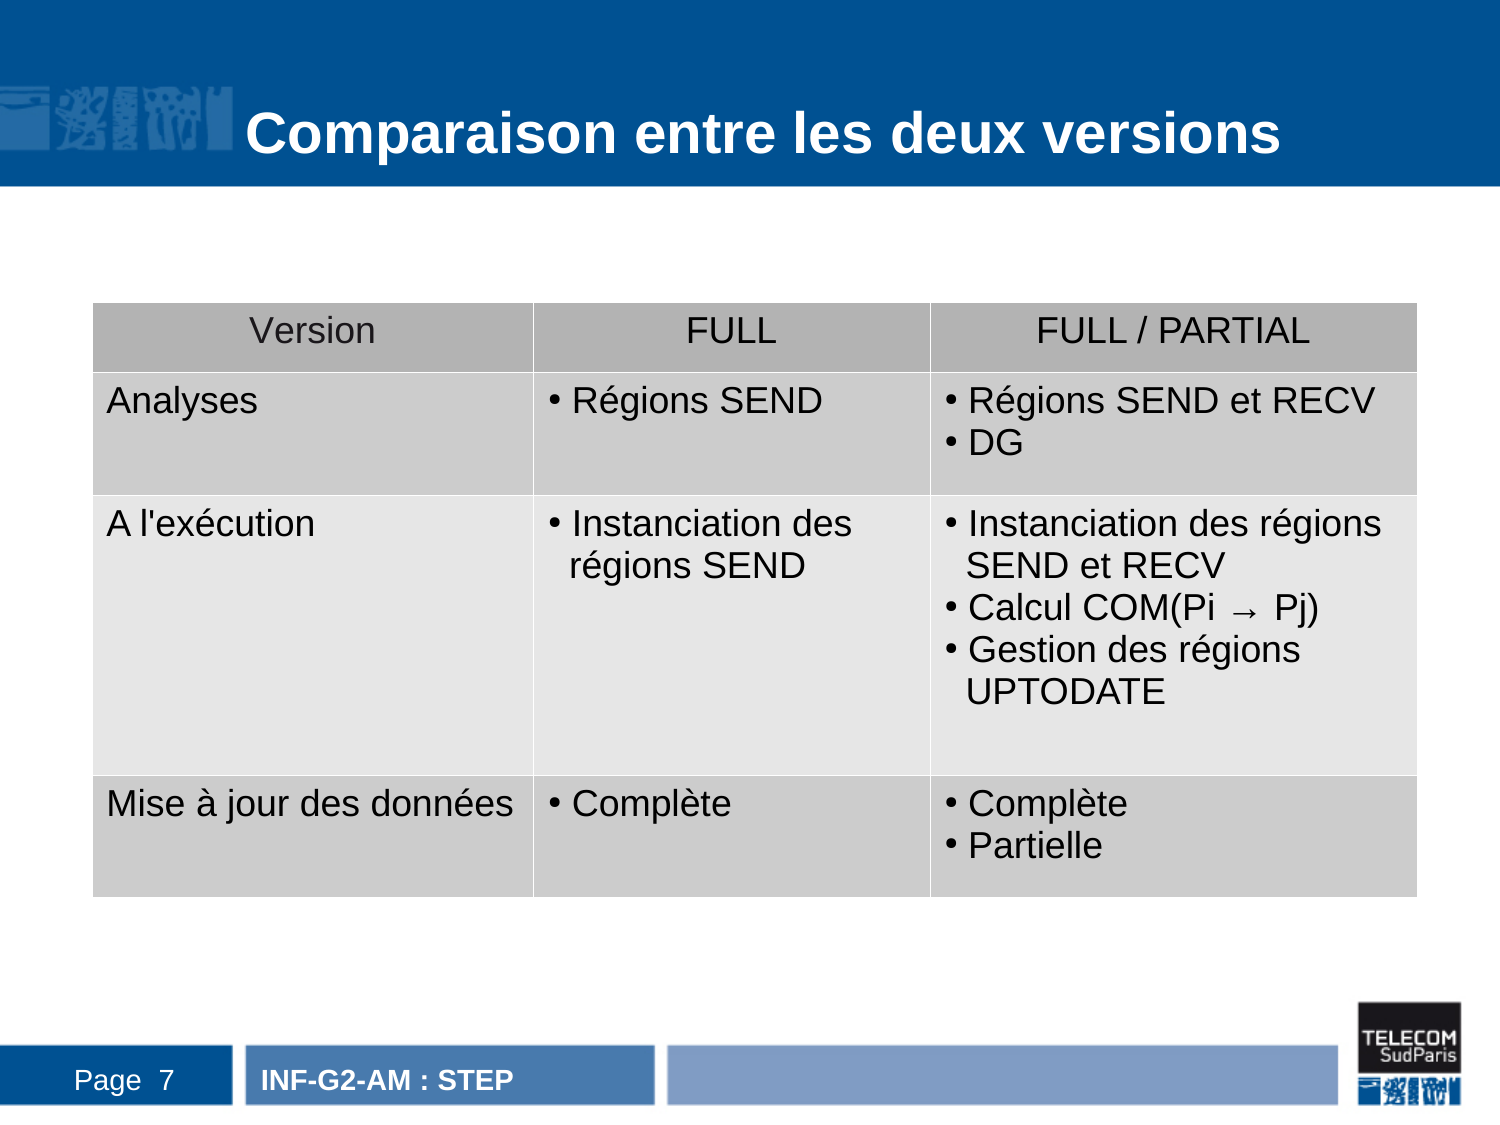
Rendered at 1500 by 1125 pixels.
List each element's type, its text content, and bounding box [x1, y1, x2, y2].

table_cell Mise à jour des données [93, 776, 533, 897]
picture [0, 0, 1500, 1125]
table_header FULL / PARTIAL [931, 303, 1417, 372]
title Comparaison entre les deux versions [245, 23, 1459, 166]
table_cell A l'exécution [93, 496, 533, 775]
table_cell Instanciation des régions SEND [534, 496, 930, 775]
table_cell Complète Partielle [931, 776, 1417, 897]
table_header FULL [534, 303, 930, 372]
table_header Version [93, 303, 533, 372]
table_cell Régions SEND [534, 373, 930, 495]
table_cell Analyses [93, 373, 533, 495]
table_cell Régions SEND et RECV DG [931, 373, 1417, 495]
table_cell Instanciation des régions SEND et RECV Calcul COM(Pi → Pj) Gestion des régions UPTODATE [931, 496, 1417, 775]
table_cell Complète [534, 776, 930, 897]
